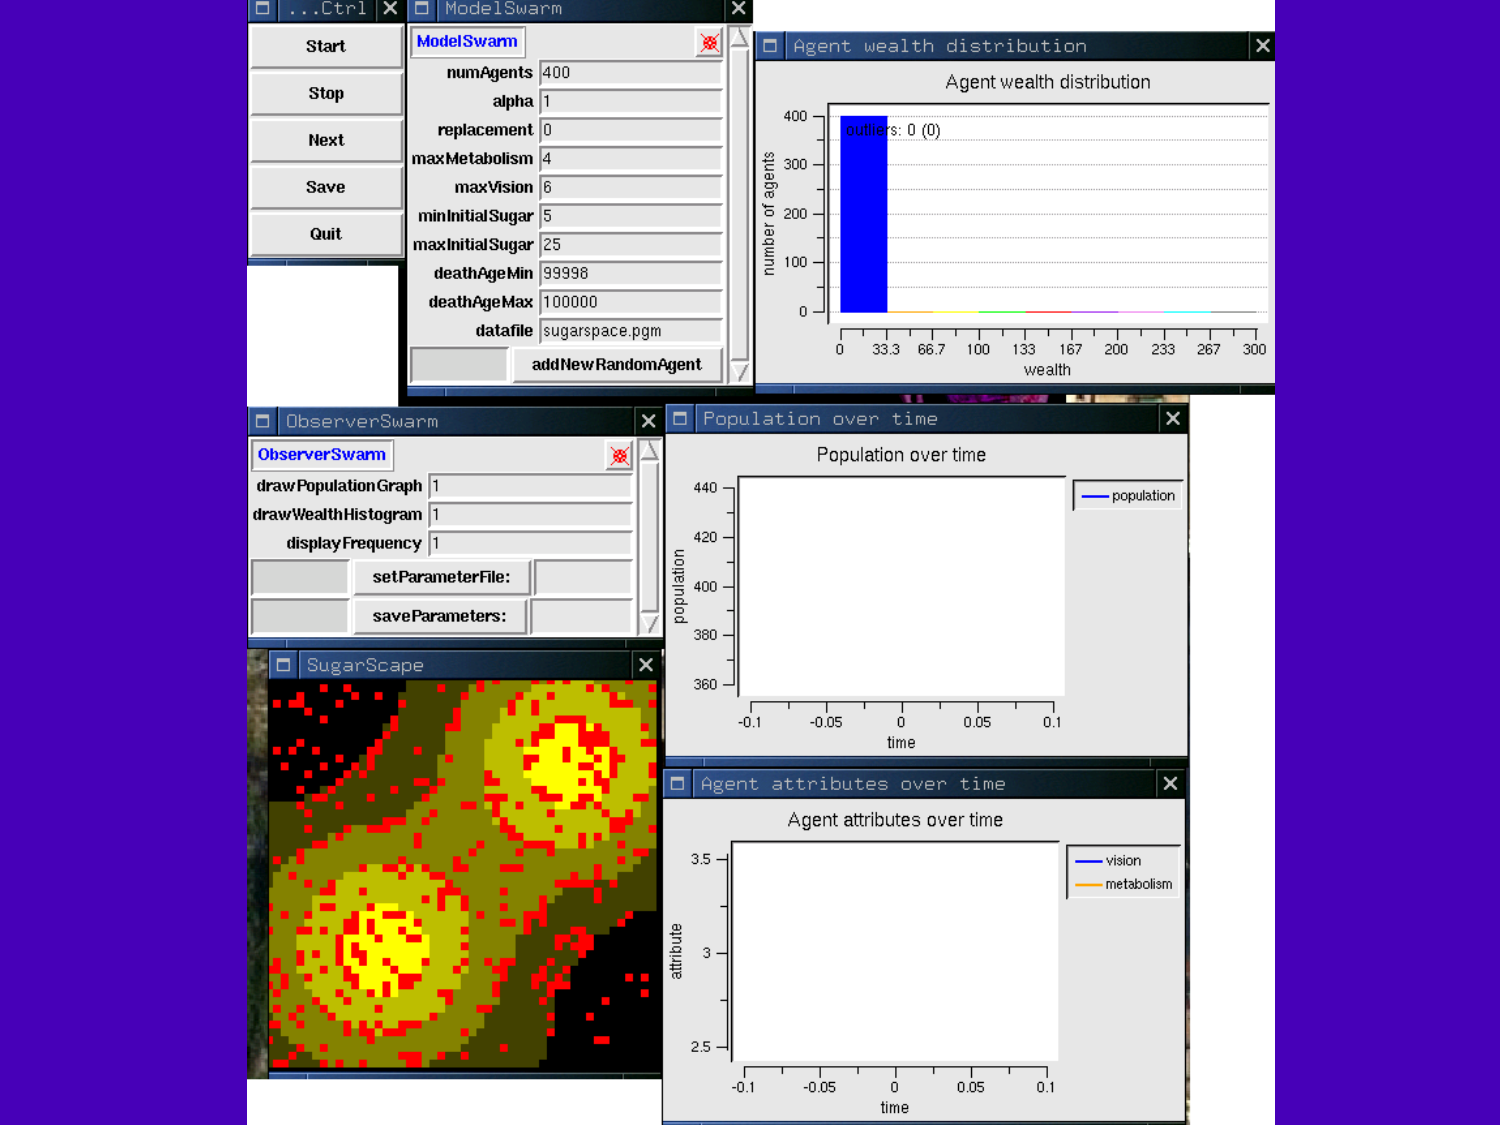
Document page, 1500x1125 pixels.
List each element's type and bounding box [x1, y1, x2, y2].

picture [247, 0, 1275, 1125]
